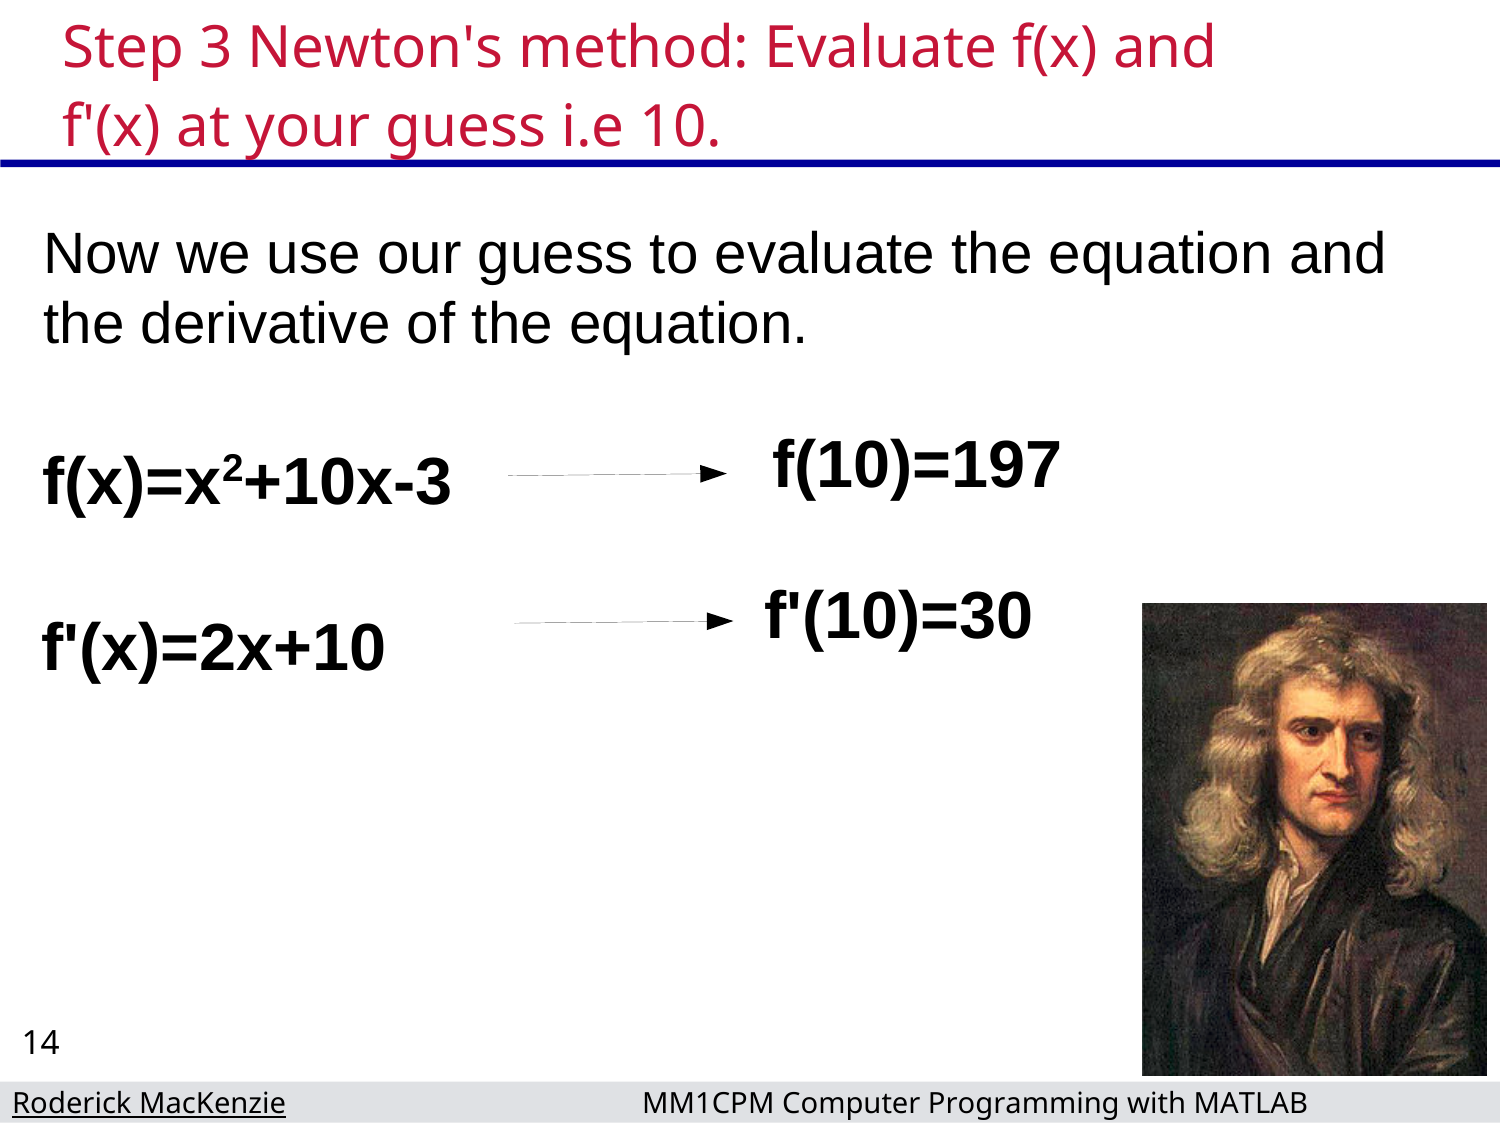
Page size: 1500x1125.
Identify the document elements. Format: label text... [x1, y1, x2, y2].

text_box <number> [6, 1013, 222, 1084]
text_box Now we use our guess to evaluate the equation and the derivative of the equation. [28, 207, 1404, 433]
picture [1142, 603, 1487, 1076]
text_box f'(10)=30 [731, 564, 1157, 660]
text_box f(10)=197 [739, 433, 1162, 509]
text_box f'(x)=2x+10 [26, 596, 425, 692]
text_box f(x)=x2+10x-3 [27, 430, 480, 526]
title Step 3 Newton's method: Evaluate f(x) and f'(x) at your guess i.e 10. [47, 9, 1286, 161]
